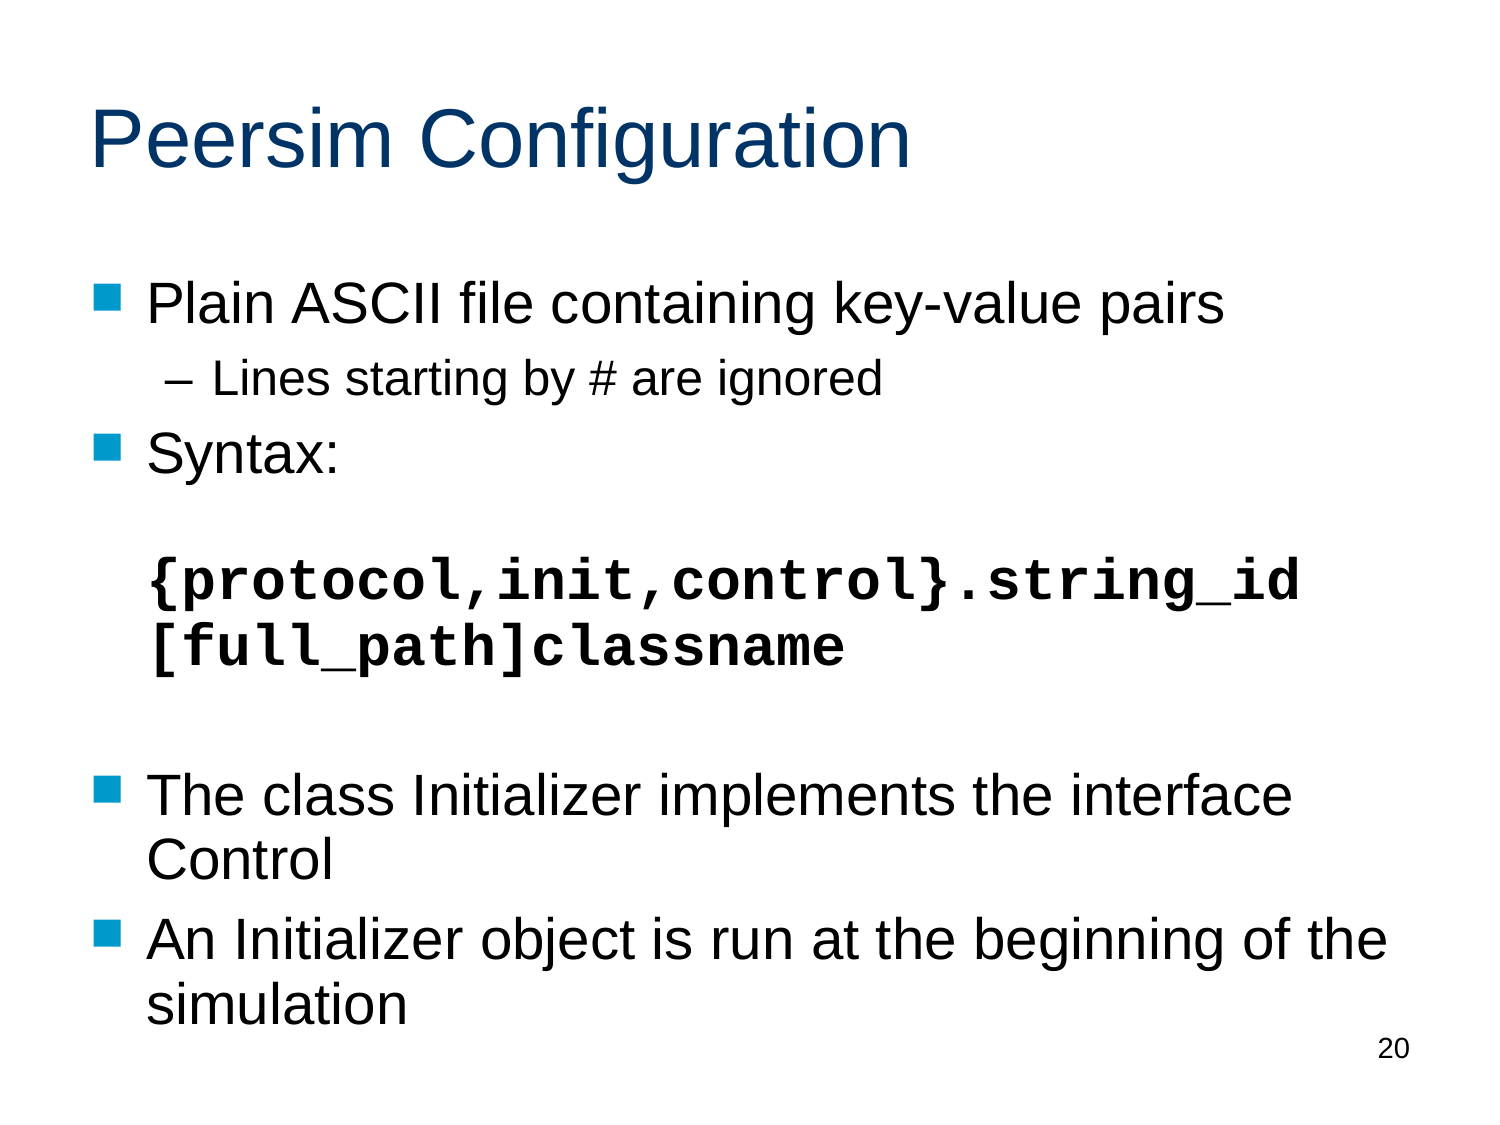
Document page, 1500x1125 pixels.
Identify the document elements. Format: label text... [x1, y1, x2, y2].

title Peersim Configuration [75, 44, 1425, 233]
list Plain ASCII file containing key-value pairs Lines starting by # are ignored Syntax: {protocol,init,control}.string_id [full_path]classname The class Initializer implements the interface Control An Initializer object is run at the beginning of the simulation [75, 263, 1425, 1045]
